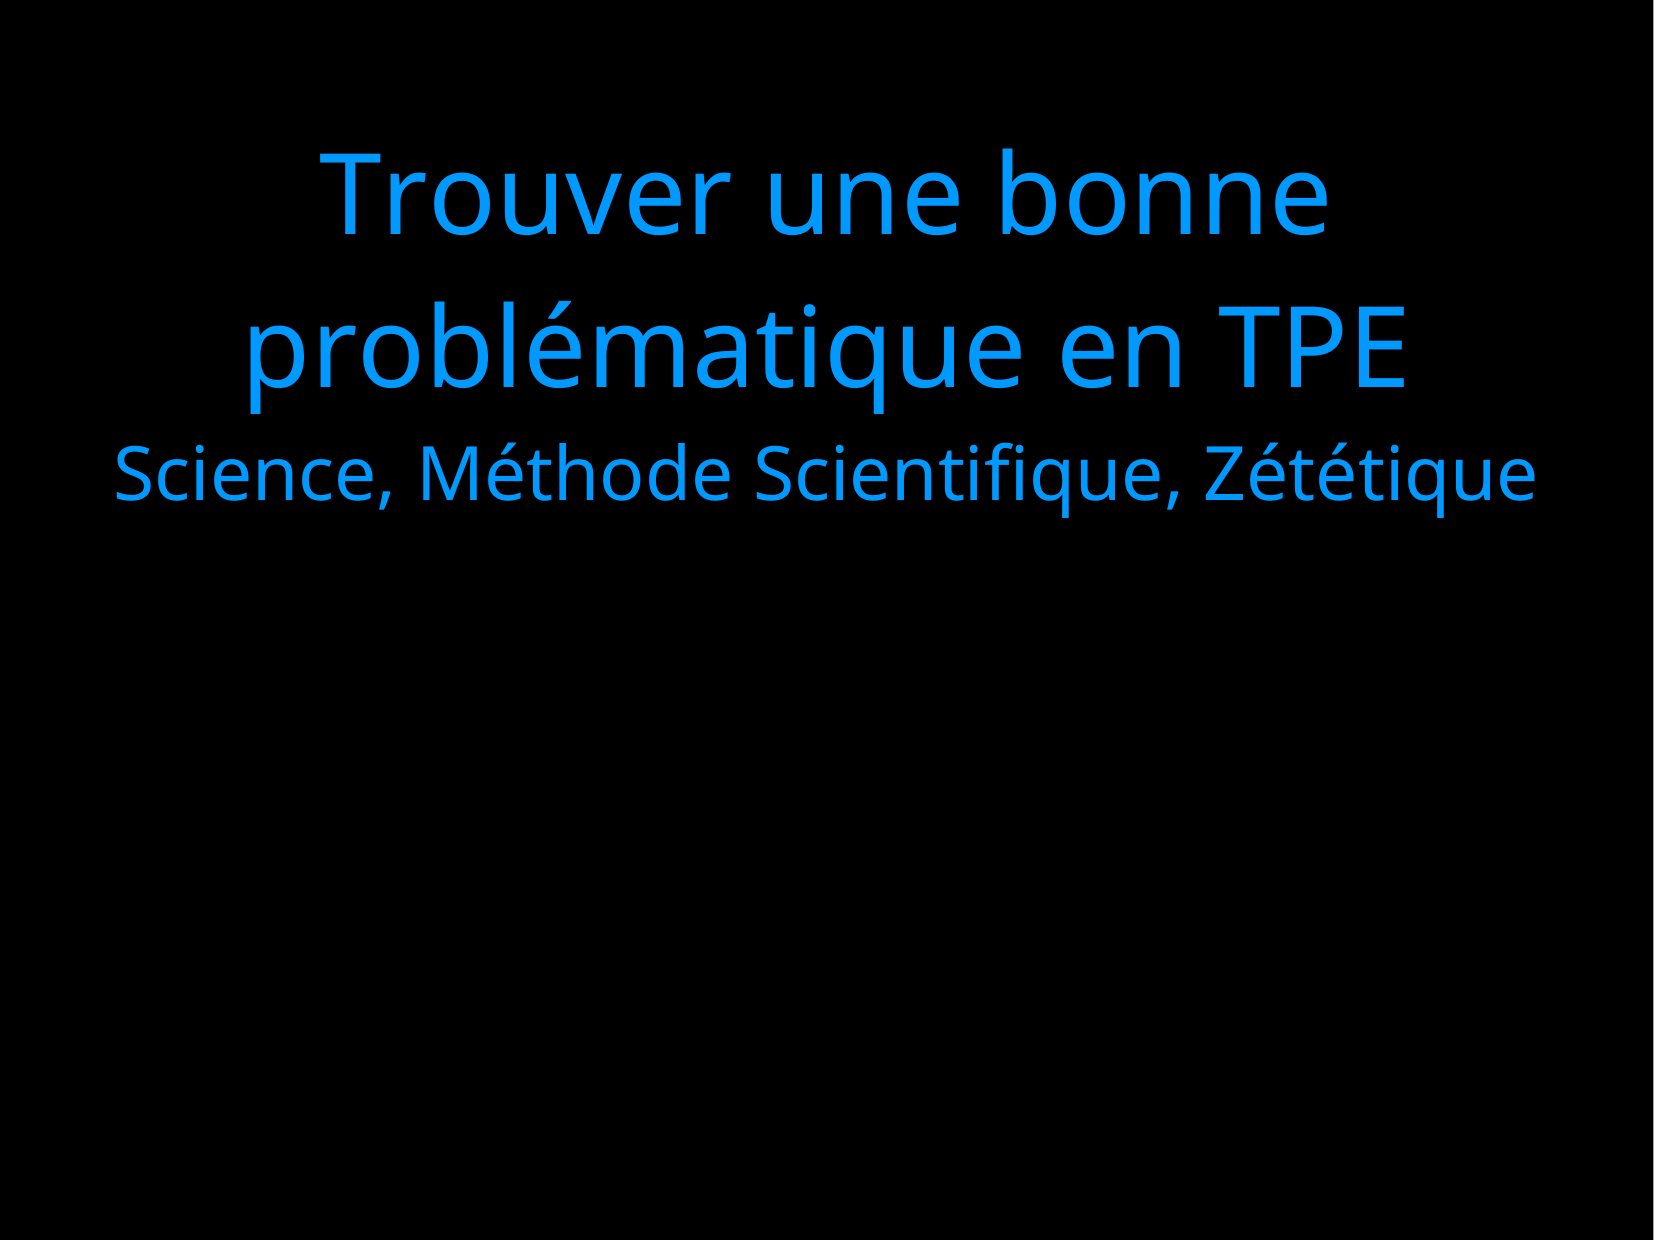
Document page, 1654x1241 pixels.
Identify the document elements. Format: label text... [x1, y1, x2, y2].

text_box Trouver une bonne problématique en TPE Science, Méthode Scientifique, Zététique [0, 114, 1654, 623]
